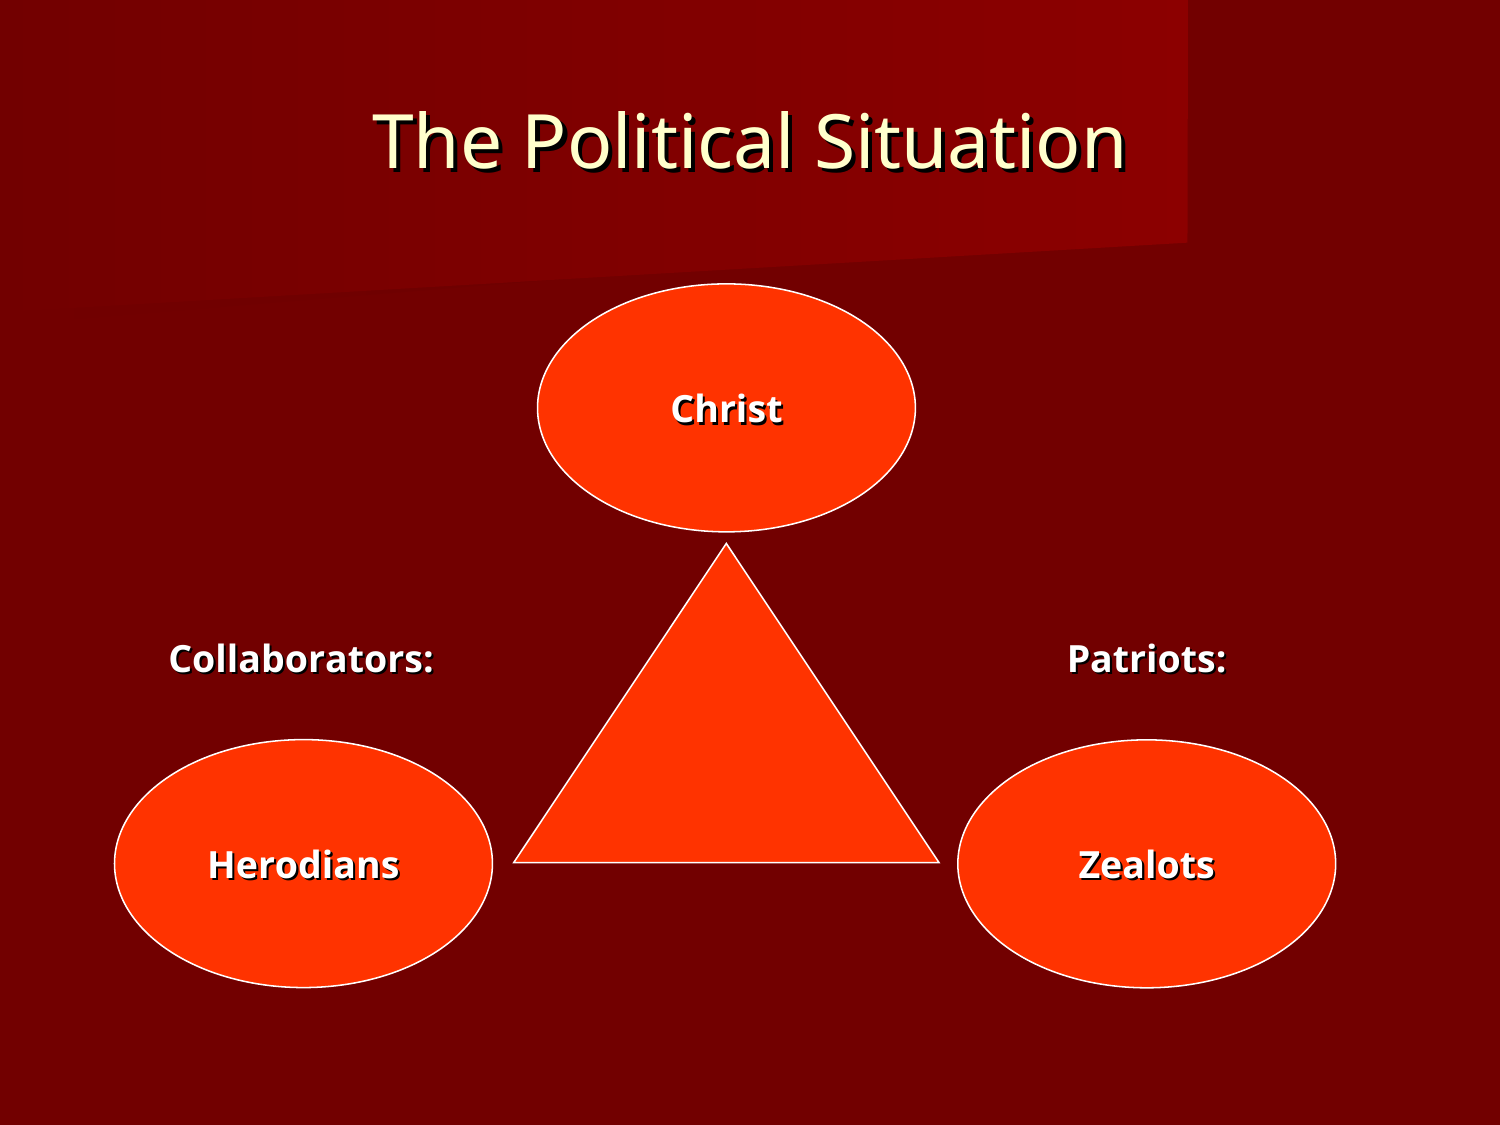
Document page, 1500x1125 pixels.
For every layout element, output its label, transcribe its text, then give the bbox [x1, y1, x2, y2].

text_box Herodians [114, 739, 493, 988]
title The Political Situation [75, 45, 1426, 233]
text_box Patriots: [922, 627, 1372, 688]
text_box Zealots [957, 739, 1336, 988]
text_box Collaborators: [76, 627, 526, 688]
text_box Christ [537, 283, 916, 532]
text_box [513, 543, 939, 863]
